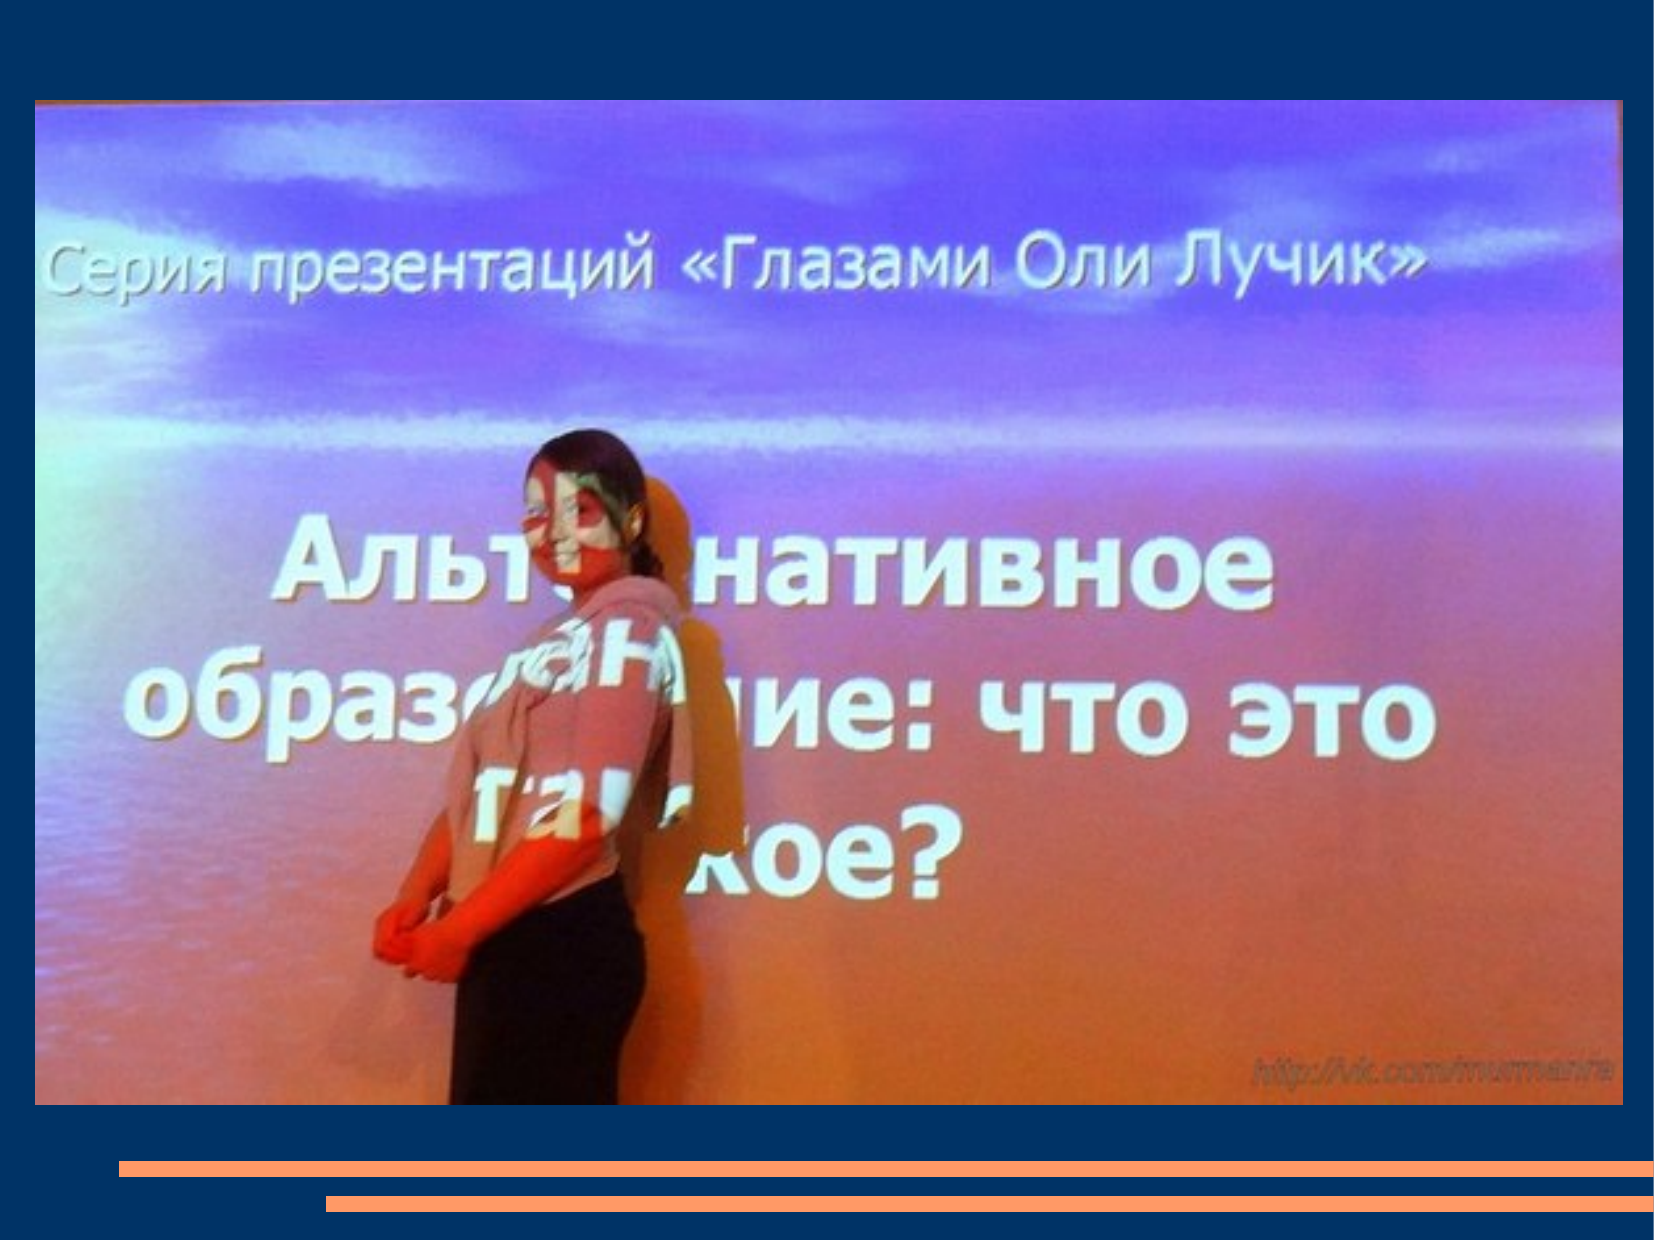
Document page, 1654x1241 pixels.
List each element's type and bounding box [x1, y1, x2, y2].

picture [35, 100, 1623, 1105]
